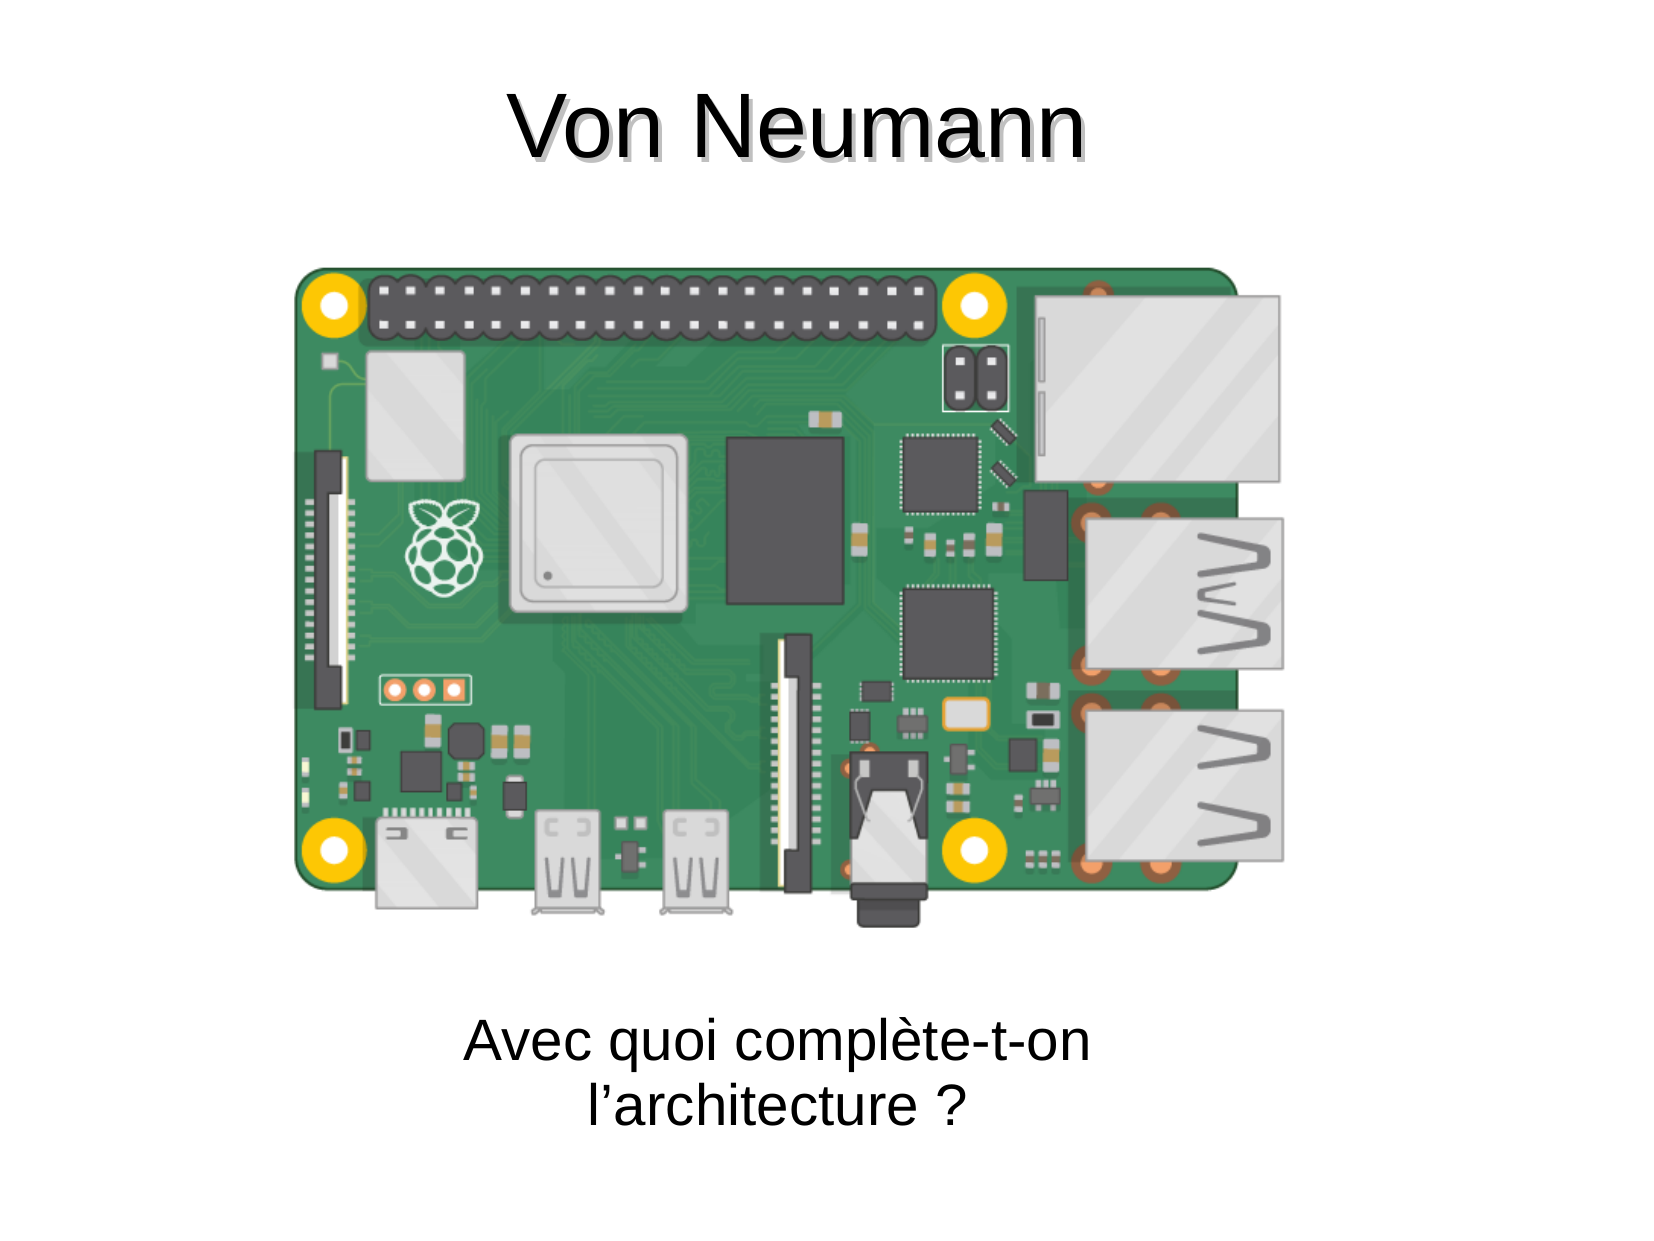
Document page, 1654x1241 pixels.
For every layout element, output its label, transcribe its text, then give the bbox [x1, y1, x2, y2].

title Von Neumann [177, 0, 1418, 281]
picture [265, 281, 1329, 1004]
text_box Avec quoi complète-t-on l’architecture ? [413, 1000, 1388, 1211]
